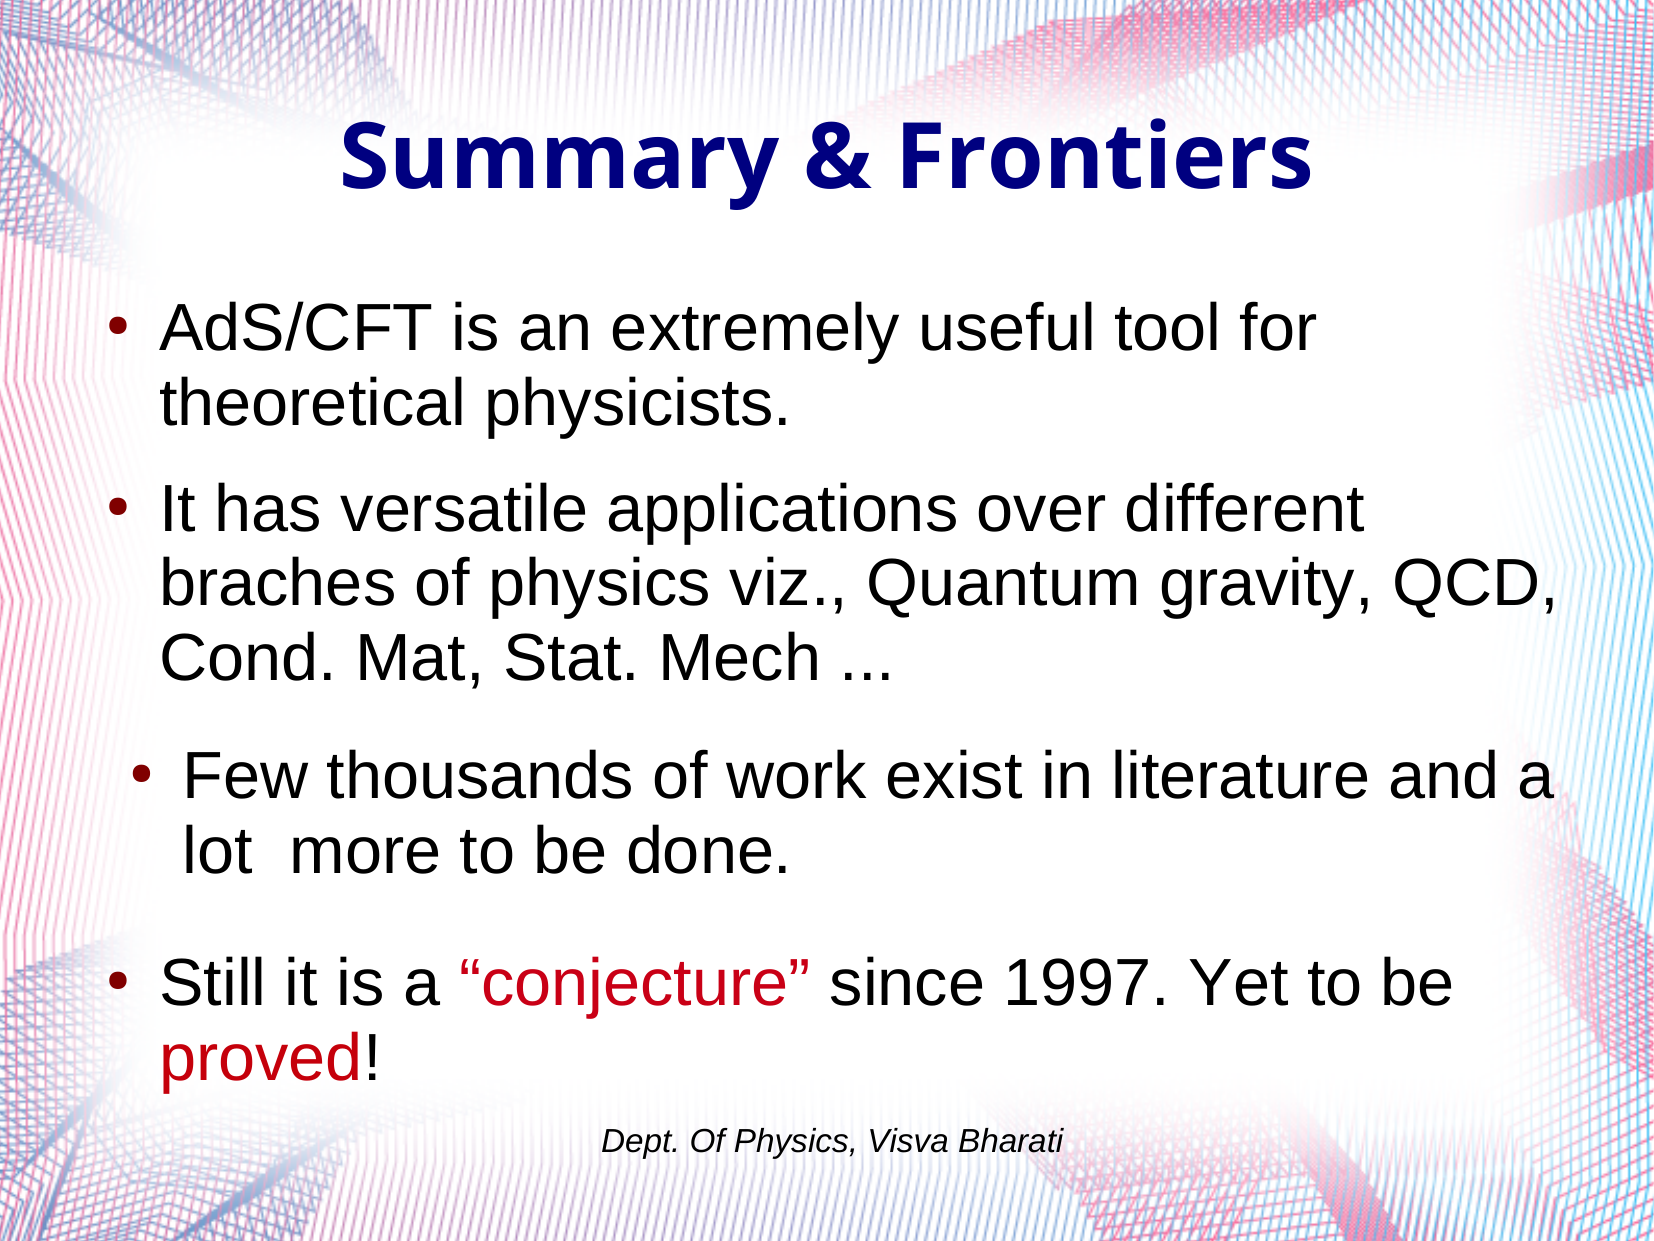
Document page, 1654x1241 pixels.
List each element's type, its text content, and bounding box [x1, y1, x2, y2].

list It has versatile applications over different braches of physics viz., Quantum gravity, QCD, Cond. Mat, Stat. Mech ... [88, 470, 1572, 695]
list Still it is a “conjecture” since 1997. Yet to be proved! [88, 944, 1601, 1095]
list AdS/CFT is an extremely useful tool for theoretical physicists. [88, 290, 1572, 440]
title Summary & Frontiers [82, 56, 1571, 250]
picture [0, 0, 1654, 1241]
list Few thousands of work exist in literature and a lot more to be done. [111, 738, 1595, 888]
list Dept. Of Physics, Visva Bharati [295, 1122, 1300, 1182]
